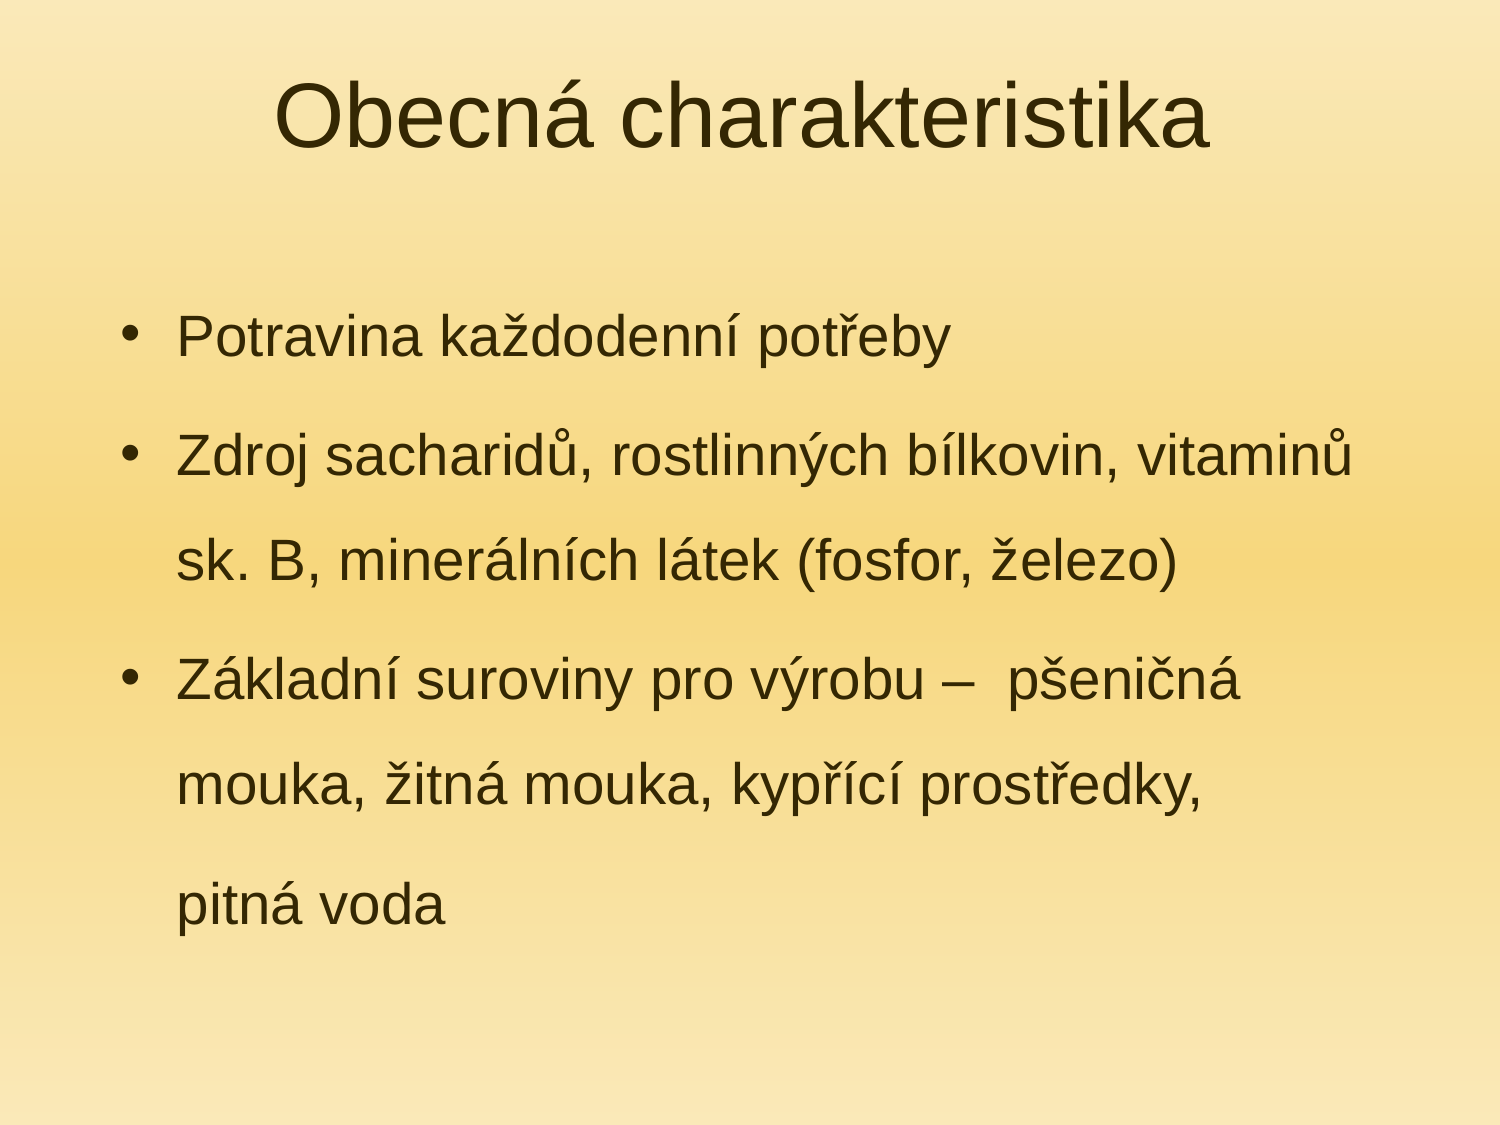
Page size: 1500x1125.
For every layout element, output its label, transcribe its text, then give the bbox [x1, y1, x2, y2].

title Obecná charakteristika [105, 46, 1381, 176]
list Potravina každodenní potřeby Zdroj sacharidů, rostlinných bílkovin, vitaminů sk. B, minerálních látek (fosfor, železo) Základní suroviny pro výrobu – pšeničná mouka, žitná mouka, kypřící prostředky, pitná voda [105, 255, 1381, 1043]
